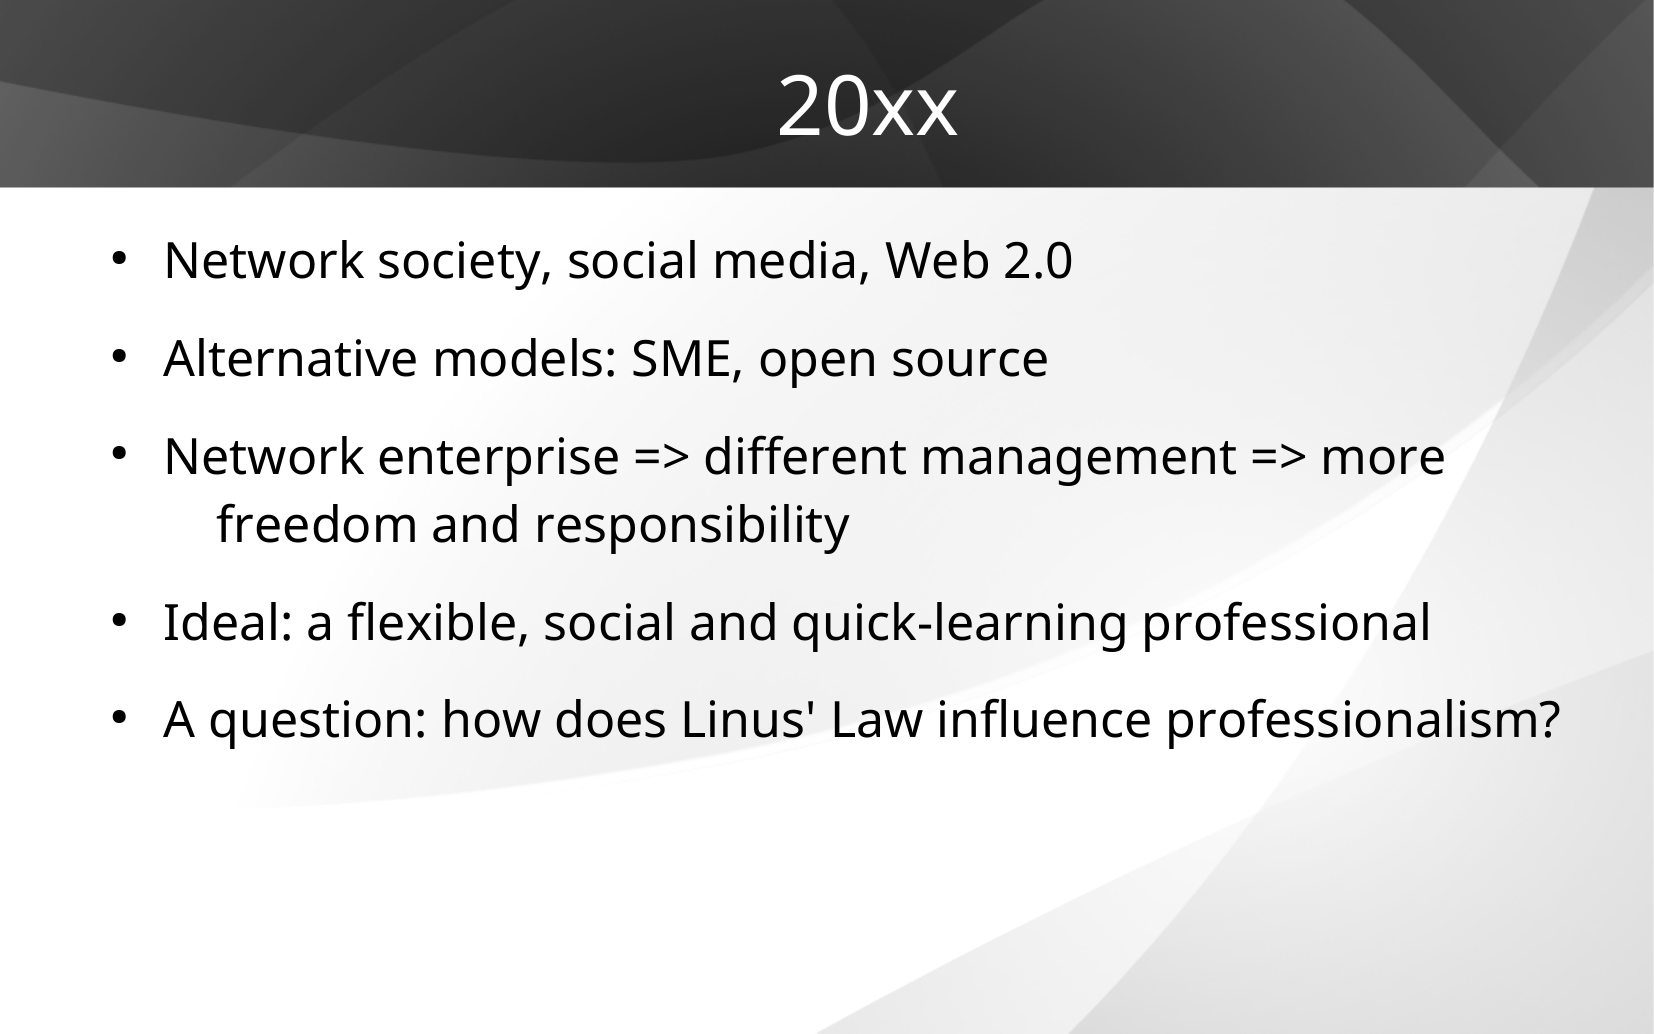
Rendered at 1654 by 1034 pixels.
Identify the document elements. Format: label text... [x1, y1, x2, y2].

list Network society, social media, Web 2.0 Alternative models: SME, open source Network enterprise => different management => more freedom and responsibility Ideal: a flexible, social and quick-learning professional A question: how does Linus' Law influence professionalism? [75, 225, 1613, 1013]
title 20xx [124, 0, 1613, 208]
picture [0, 0, 1654, 1034]
